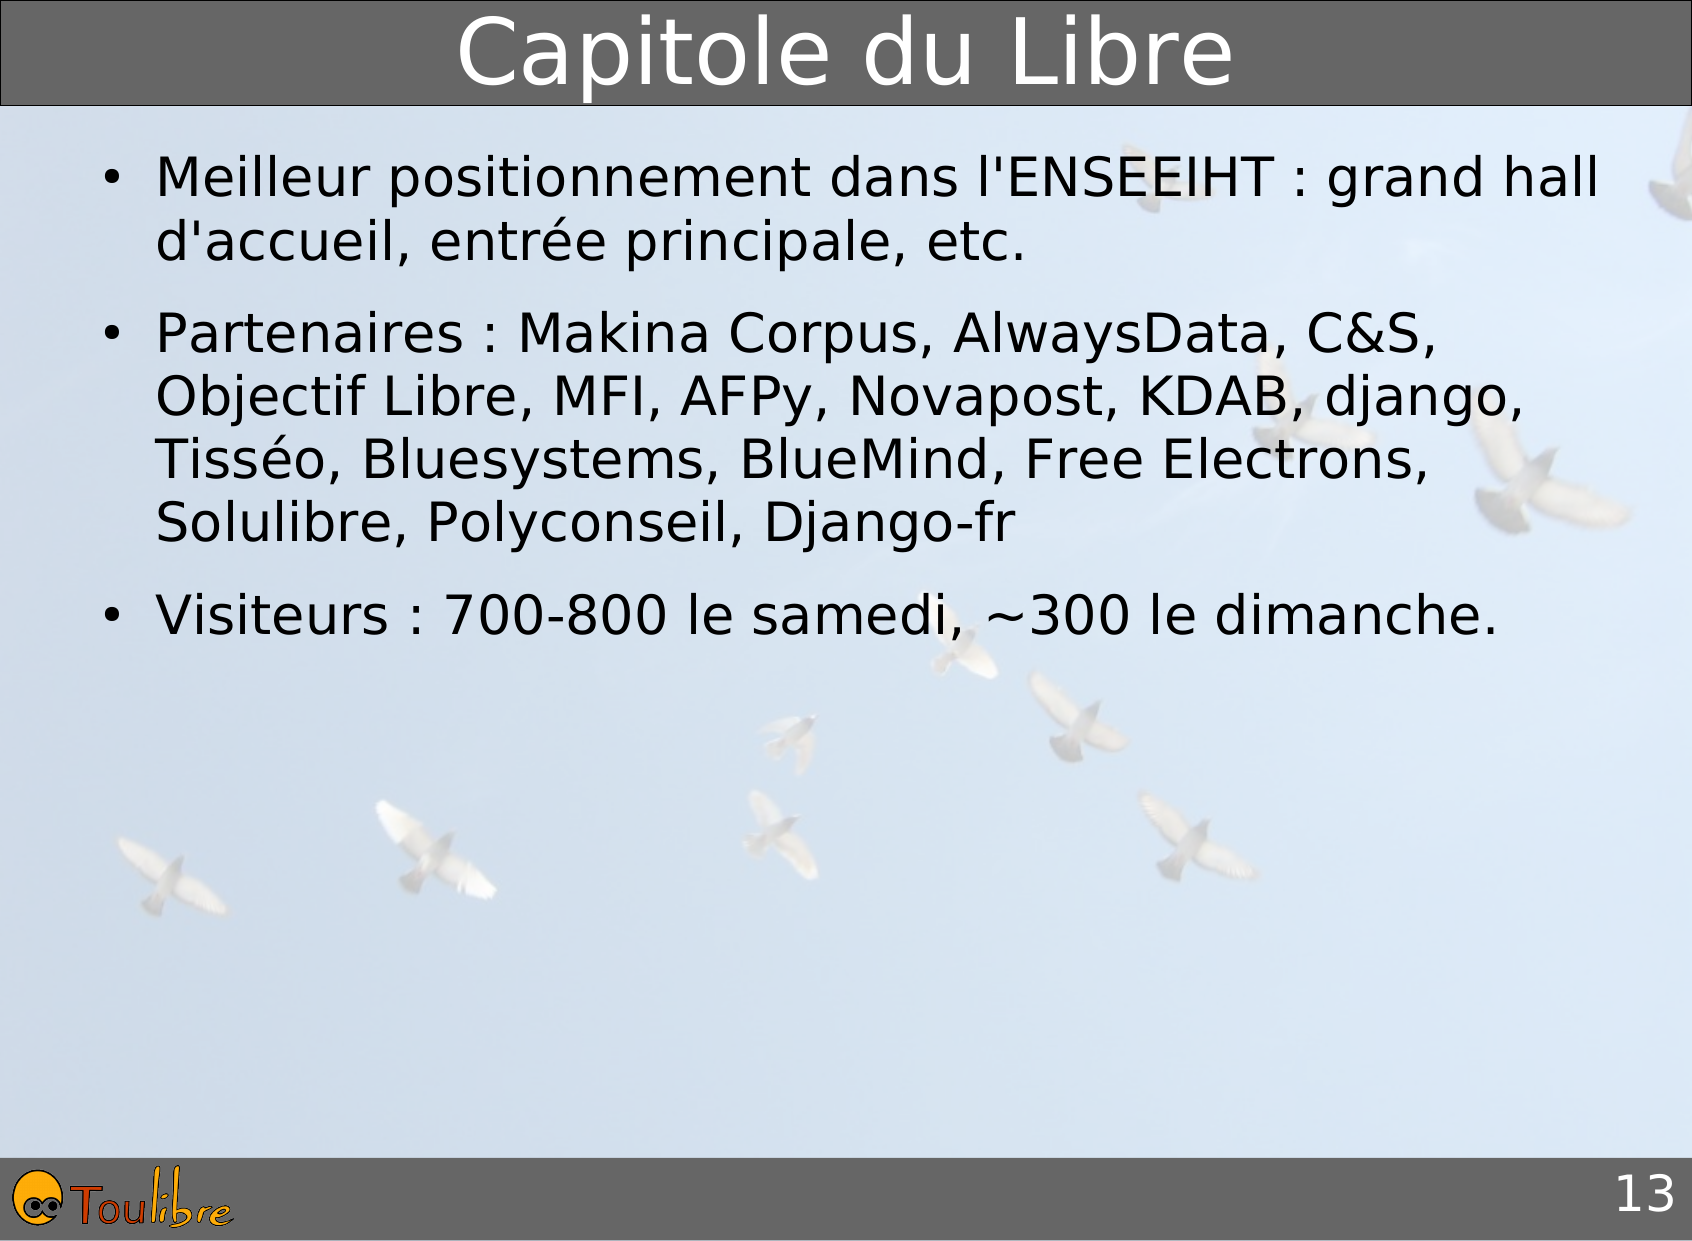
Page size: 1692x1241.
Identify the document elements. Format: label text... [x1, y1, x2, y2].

list Meilleur positionnement dans l'ENSEEIHT : grand hall d'accueil, entrée principale, etc. Partenaires : Makina Corpus, AlwaysData, C&S, Objectif Libre, MFI, AFPy, Novapost, KDAB, django, Tisséo, Bluesystems, BlueMind, Free Electrons, Solulibre, Polyconseil, Django-fr Visiteurs : 700-800 le samedi, ~300 le dimanche. [84, 146, 1608, 1109]
title Capitole du Libre [0, 0, 1692, 107]
picture [12, 1165, 234, 1228]
